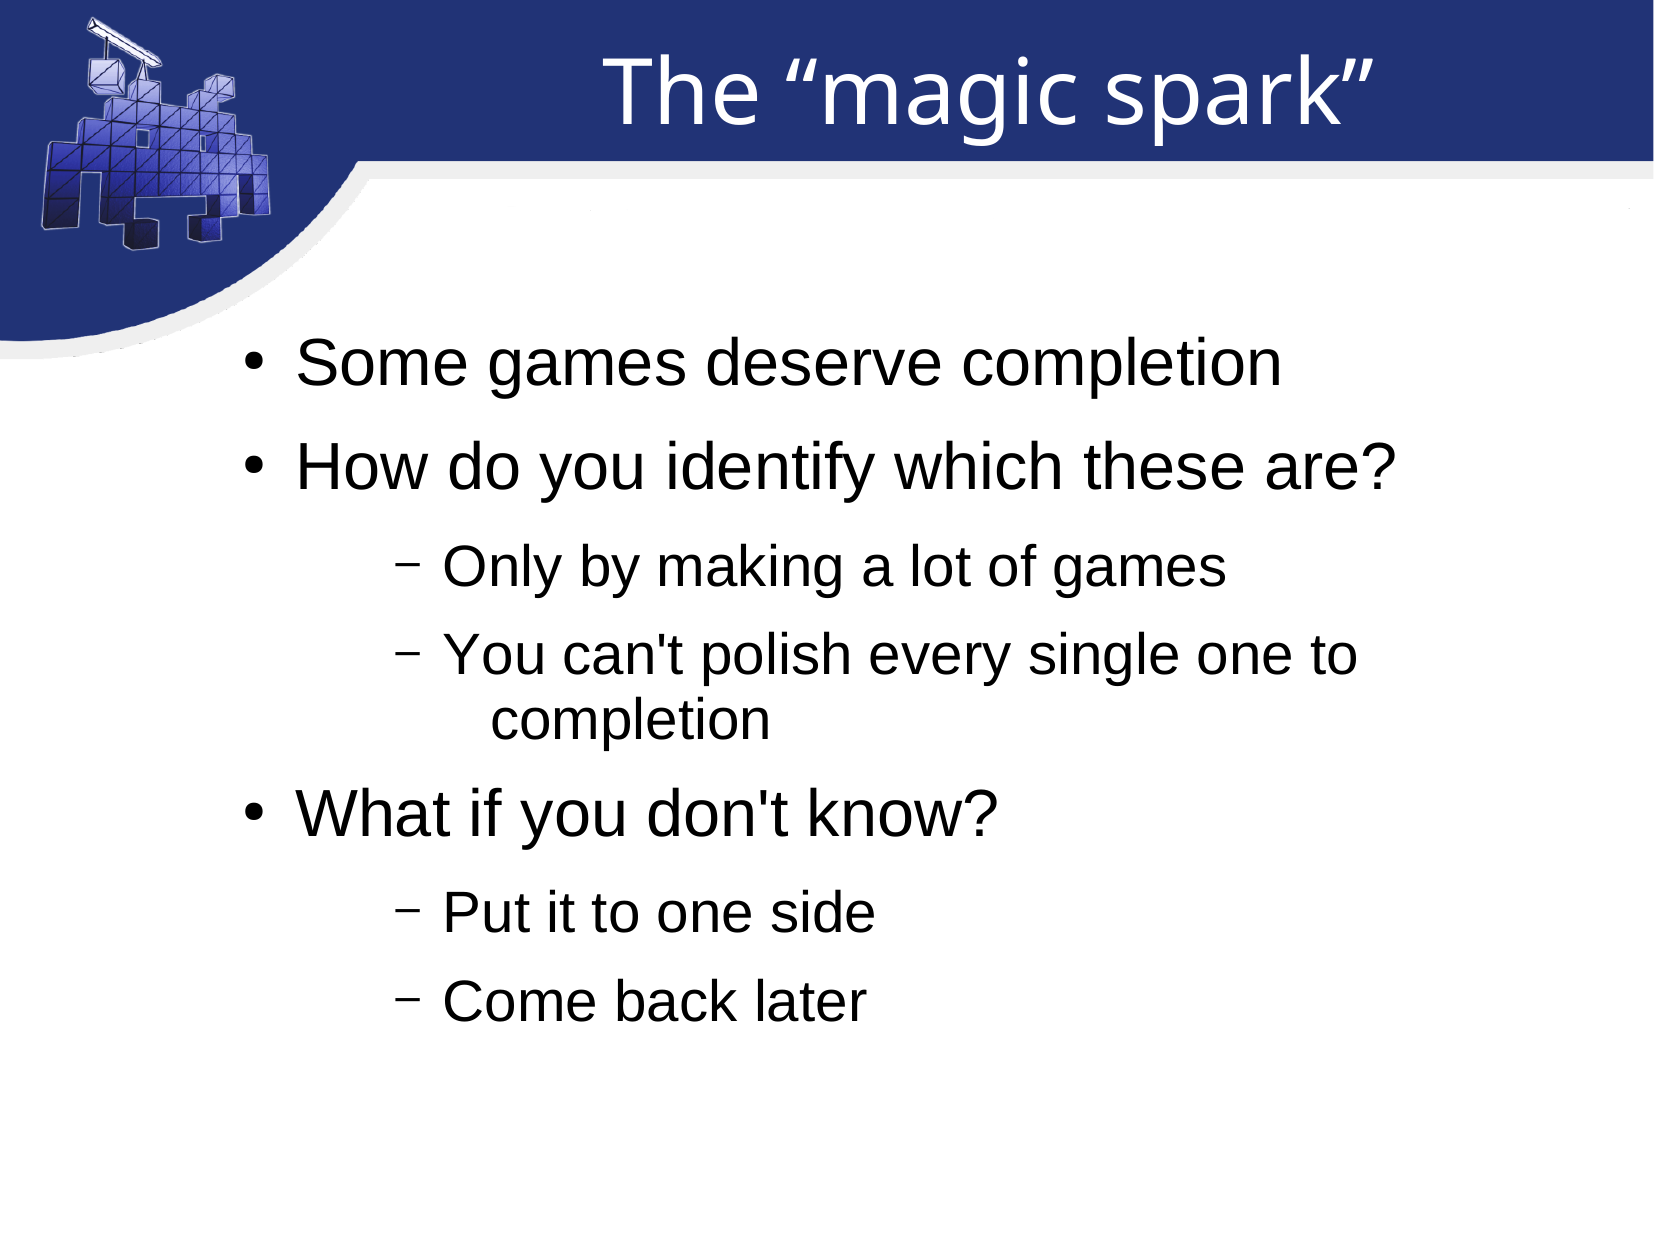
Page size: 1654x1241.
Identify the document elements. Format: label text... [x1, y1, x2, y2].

list Some games deserve completion How do you identify which these are? Only by making a lot of games You can't polish every single one to completion What if you don't know? Put it to one side Come back later [206, 324, 1595, 1078]
title The “magic spark” [354, 35, 1625, 142]
picture [0, 0, 1654, 443]
